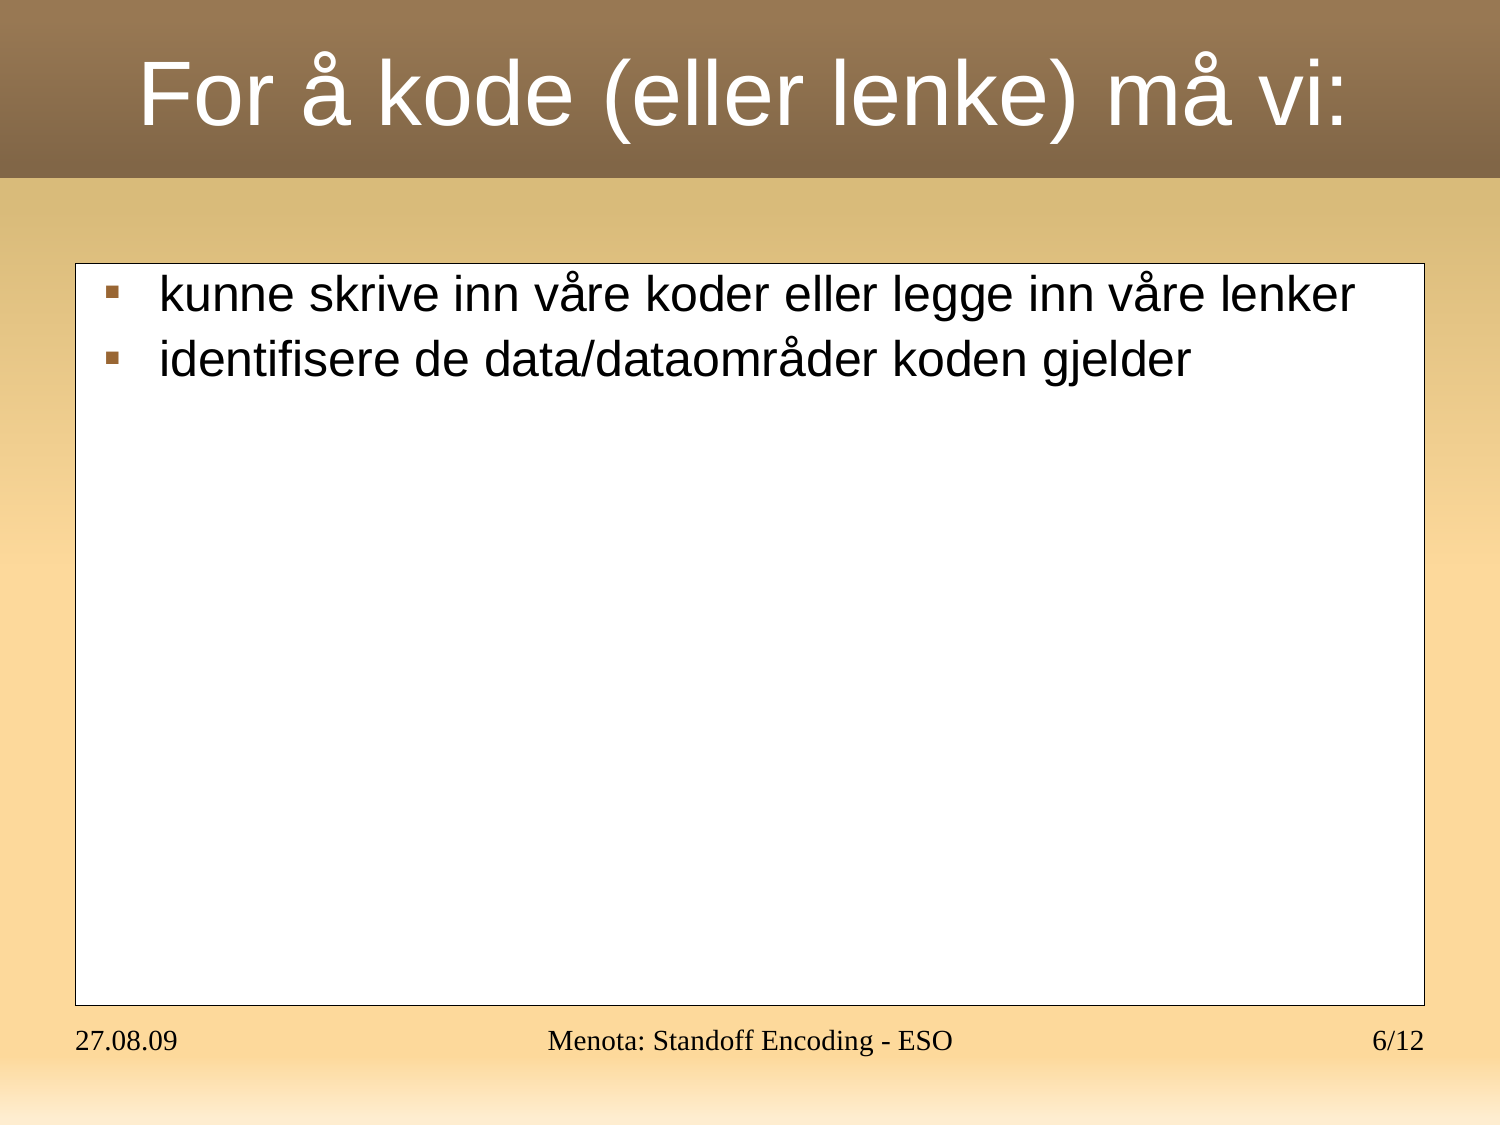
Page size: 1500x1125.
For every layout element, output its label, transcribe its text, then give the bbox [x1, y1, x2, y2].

title For å kode (eller lenke) må vi: [69, 0, 1420, 188]
list kunne skrive inn våre koder eller legge inn våre lenker identifisere de data/dataområder koden gjelder [88, 265, 1439, 1009]
picture [0, 0, 1500, 1125]
